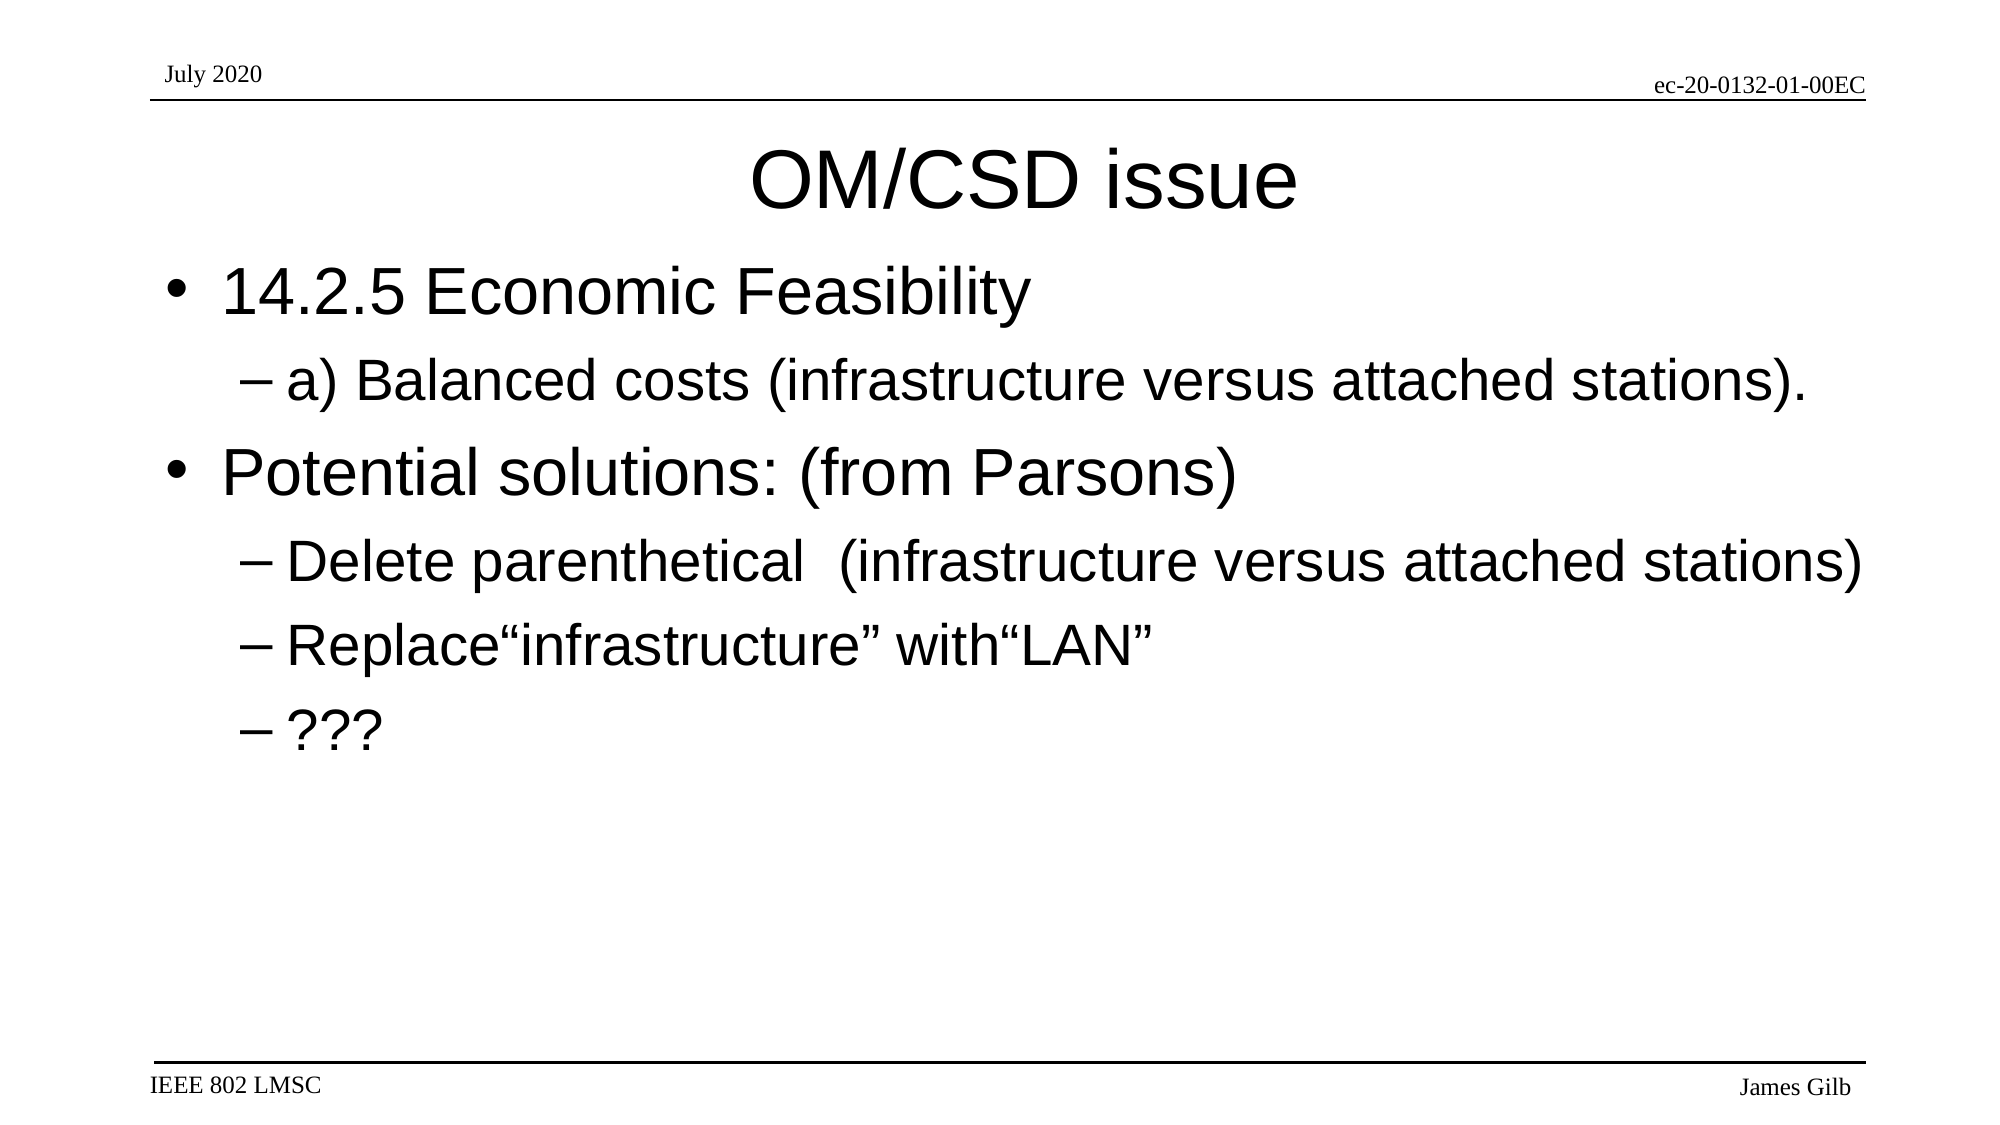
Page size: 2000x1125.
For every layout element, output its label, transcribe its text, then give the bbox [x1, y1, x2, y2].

list 14.2.5 Economic Feasibility a) Balanced costs (infrastructure versus attached stations). Potential solutions: (from Parsons) Delete parenthetical (infrastructure versus attached stations) Replace“infrastructure” with“LAN” ??? [149, 239, 1900, 1051]
title OM/CSD issue [149, 112, 1900, 238]
